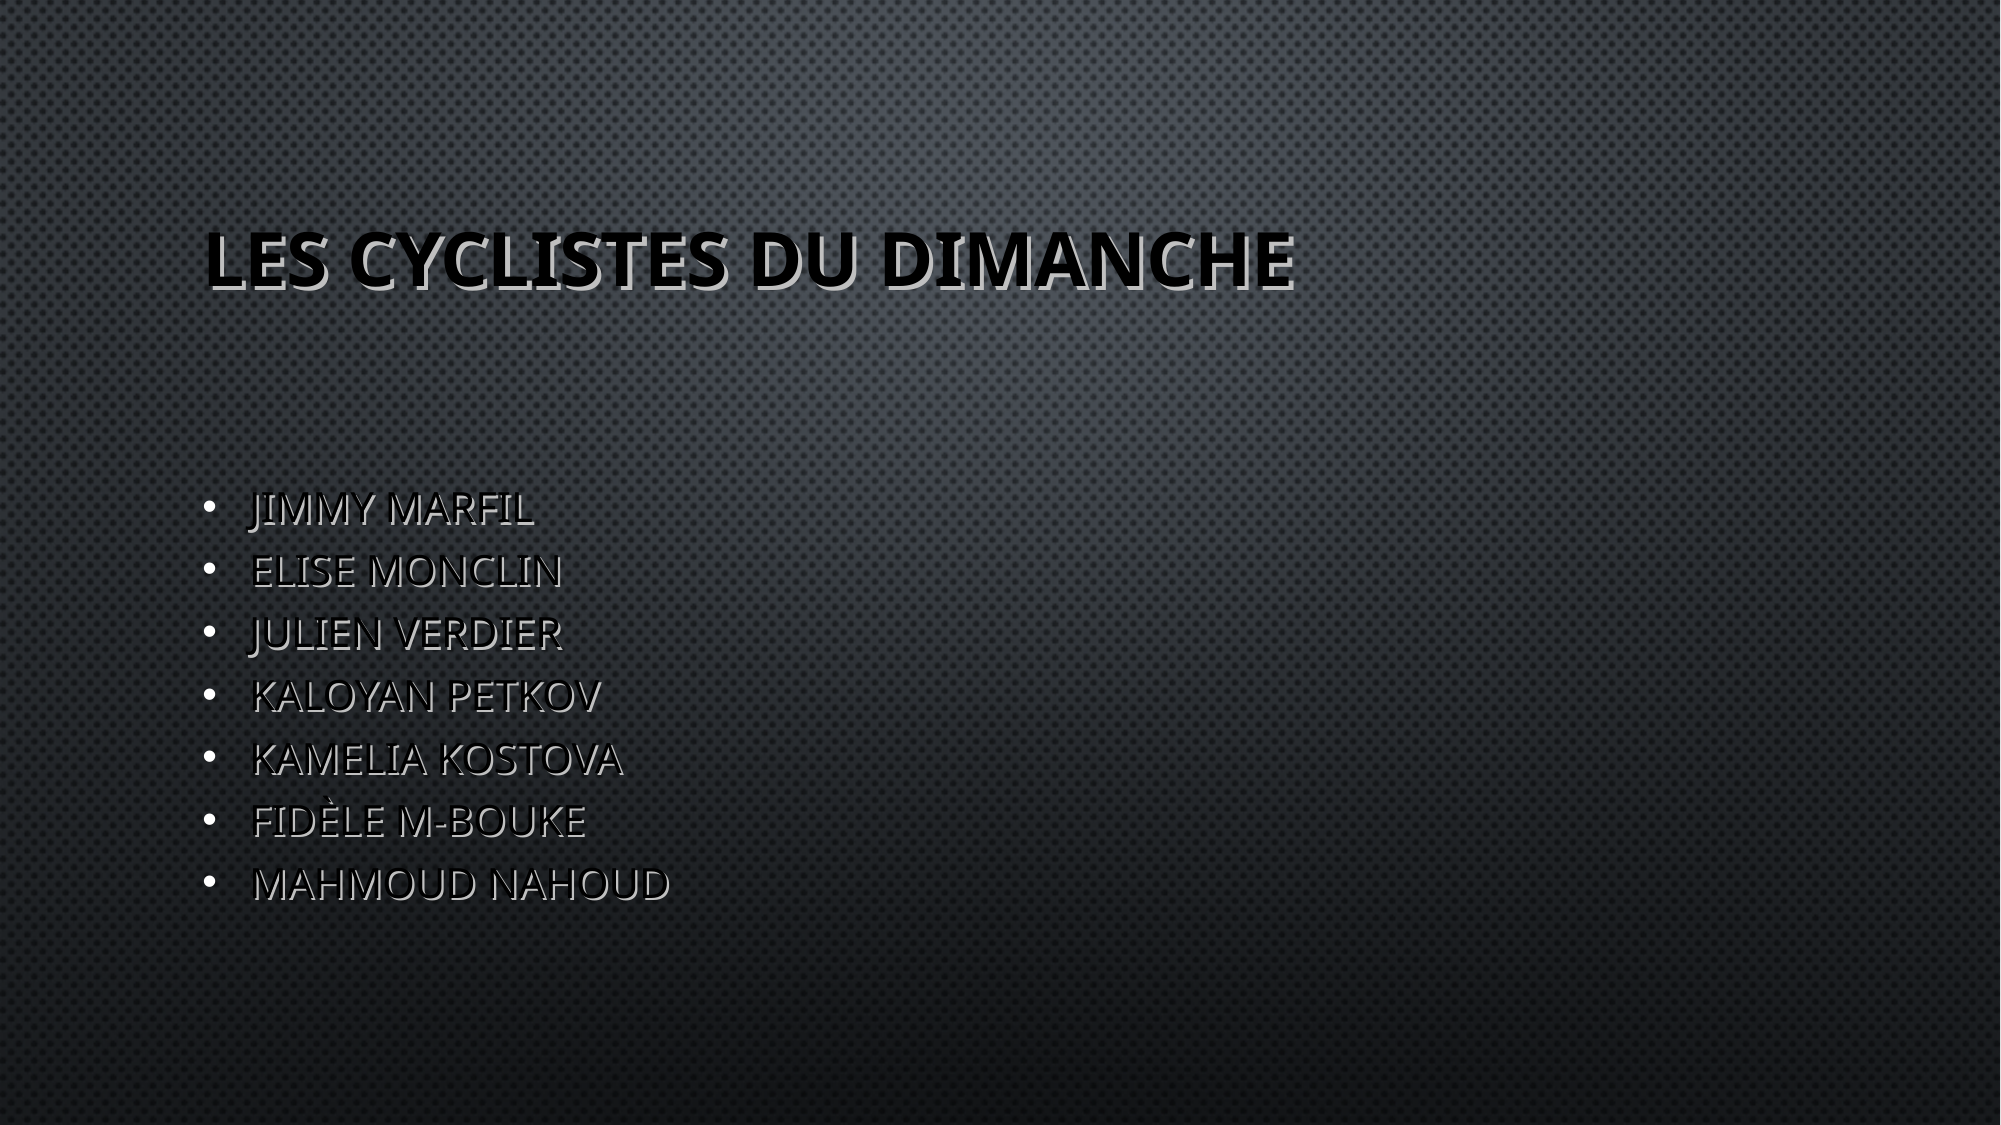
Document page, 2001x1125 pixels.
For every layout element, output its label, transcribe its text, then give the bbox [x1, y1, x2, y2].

list Jimmy Marfil Elise Monclin Julien Verdier Kaloyan Petkov Kamelia Kostova Fidèle M-Bouke Mahmoud Nahoud [187, 437, 1813, 950]
title Les cyclistes du dimanche [187, 99, 1813, 413]
